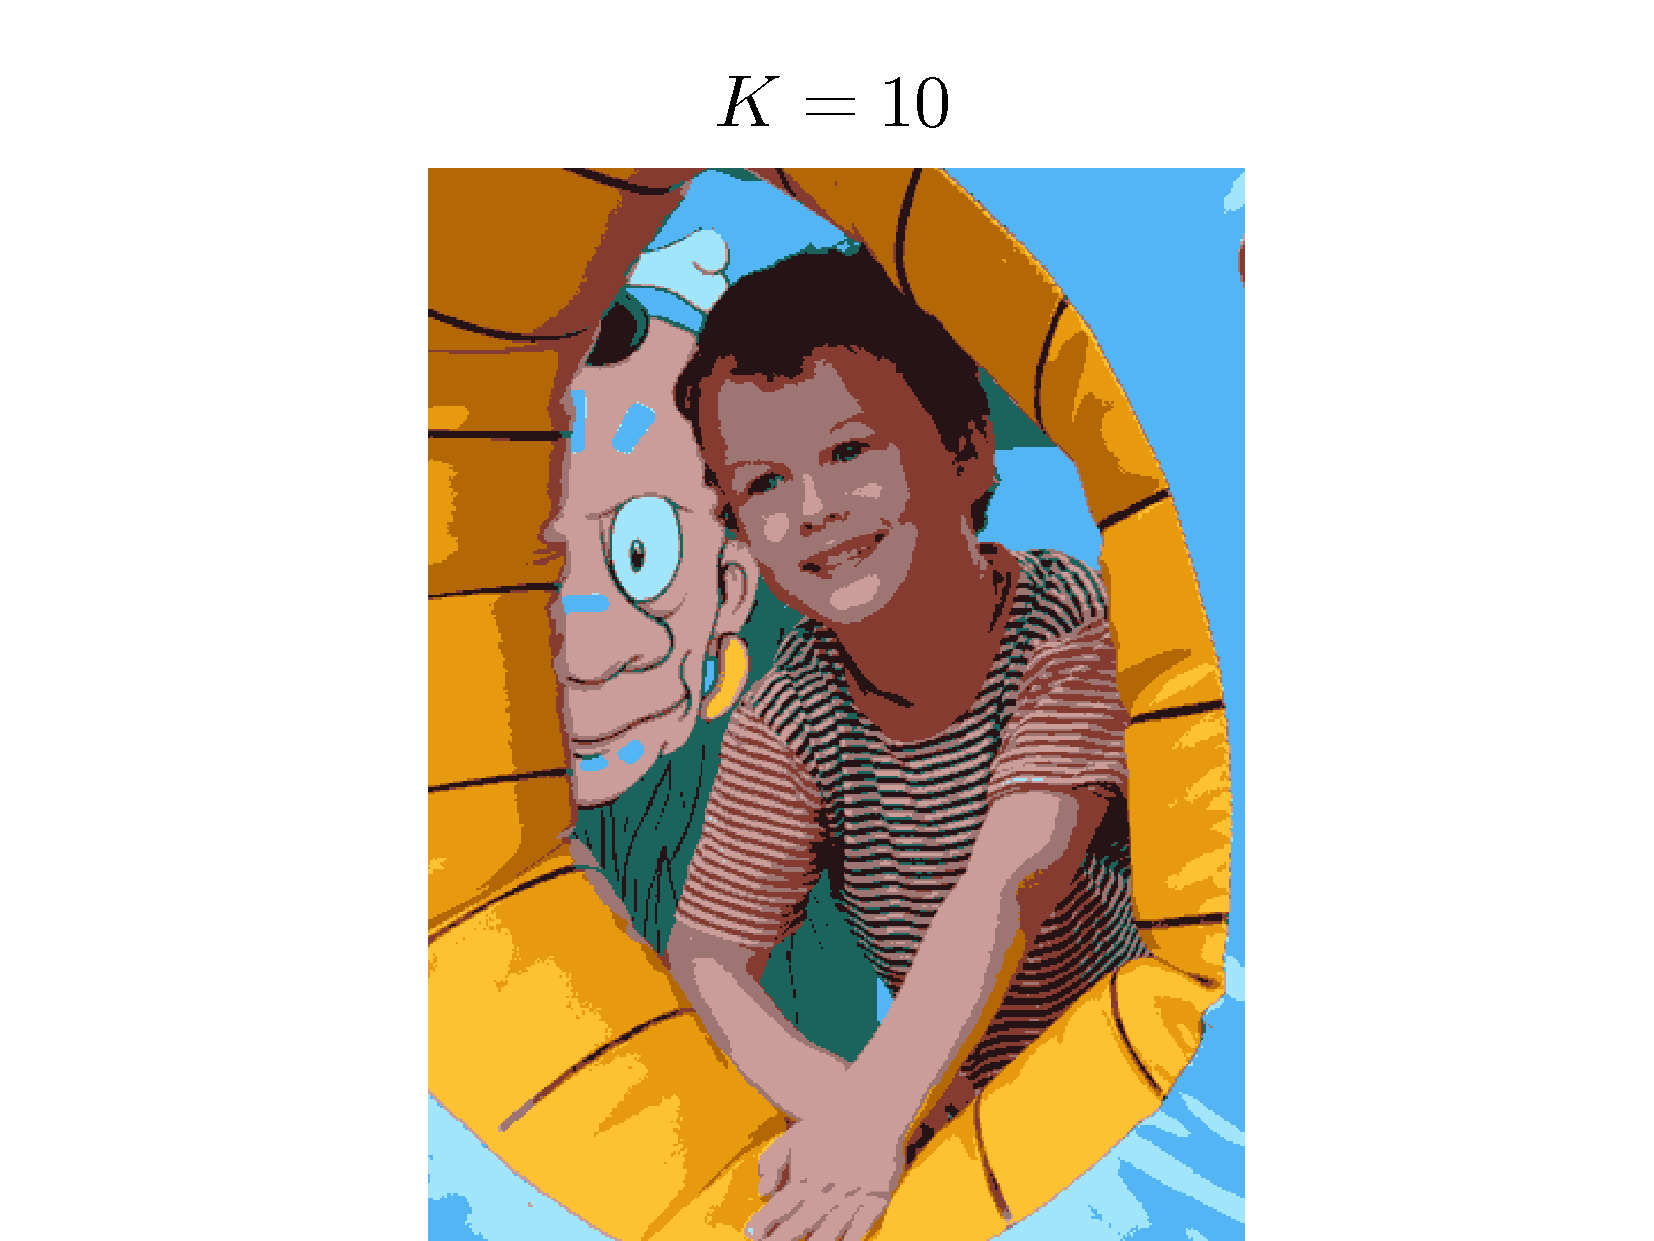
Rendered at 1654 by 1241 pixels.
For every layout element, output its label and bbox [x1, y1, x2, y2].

picture [417, 24, 1272, 1241]
